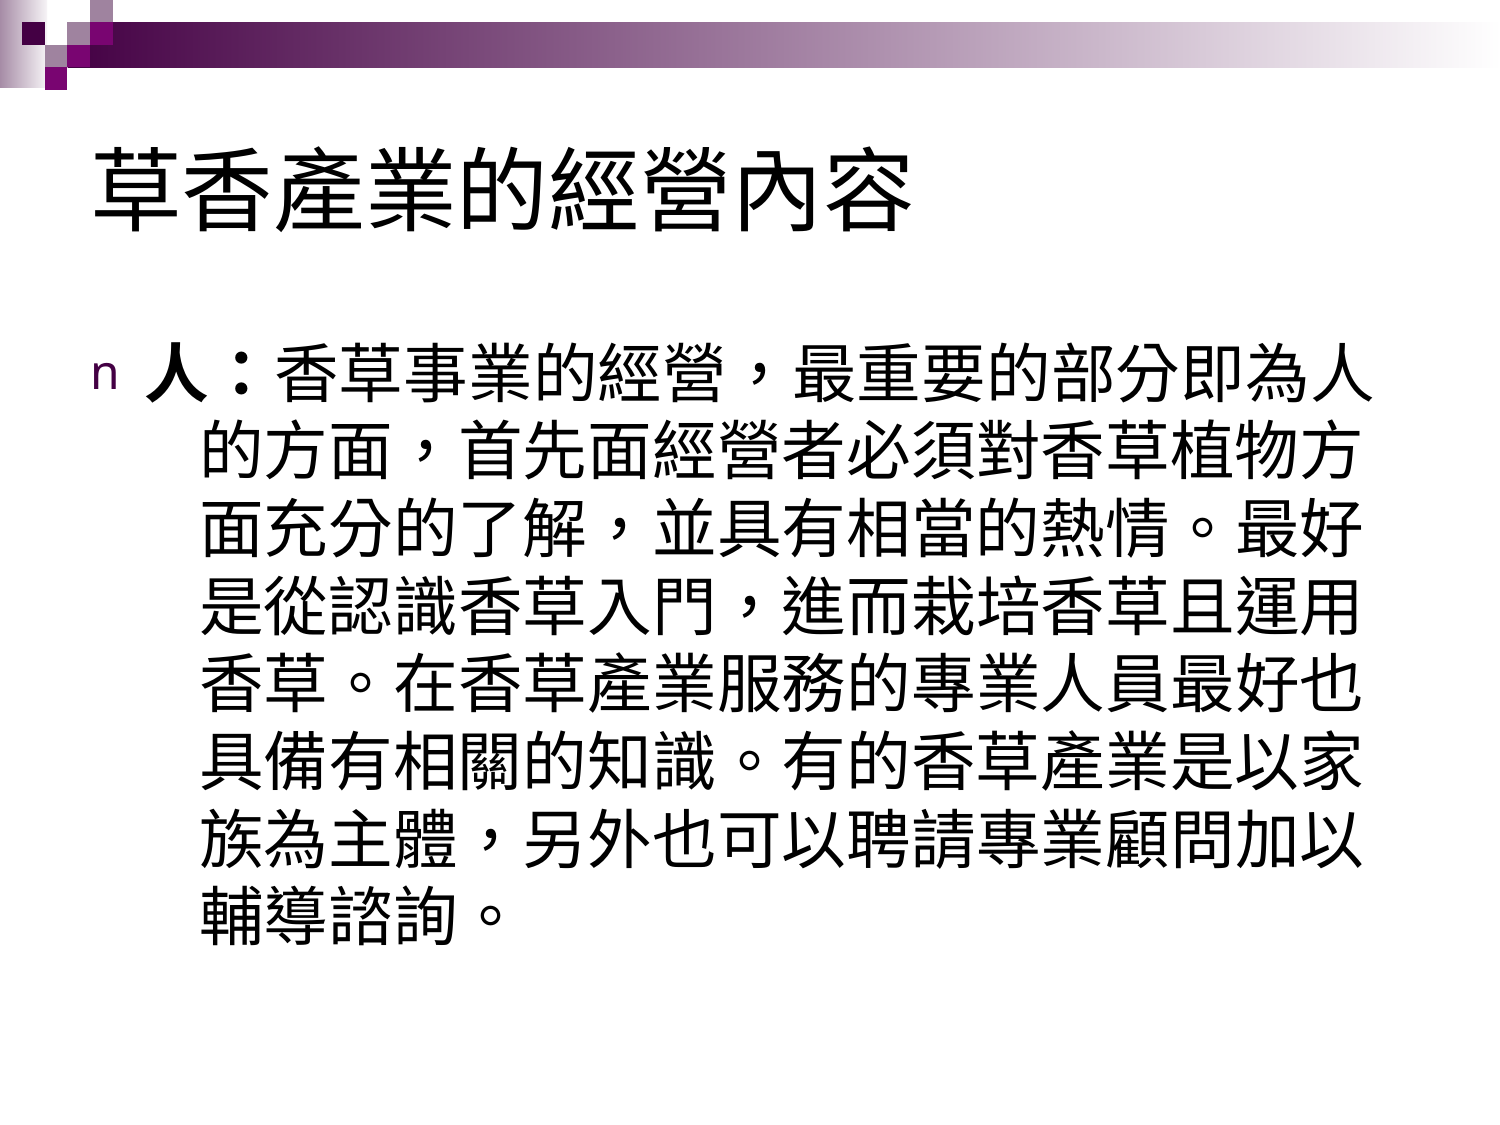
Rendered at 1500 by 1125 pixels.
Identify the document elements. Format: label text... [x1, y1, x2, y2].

list 人：香草事業的經營，最重要的部分即為人的方面，首先面經營者必須對香草植物方面充分的了解，並具有相當的熱情。最好是從認識香草入門，進而栽培香草且運用香草。在香草產業服務的專業人員最好也具備有相關的知識。有的香草產業是以家族為主體，另外也可以聘請專業顧問加以輔導諮詢。 [75, 324, 1426, 963]
title 草香產業的經營內容 [75, 75, 1426, 300]
